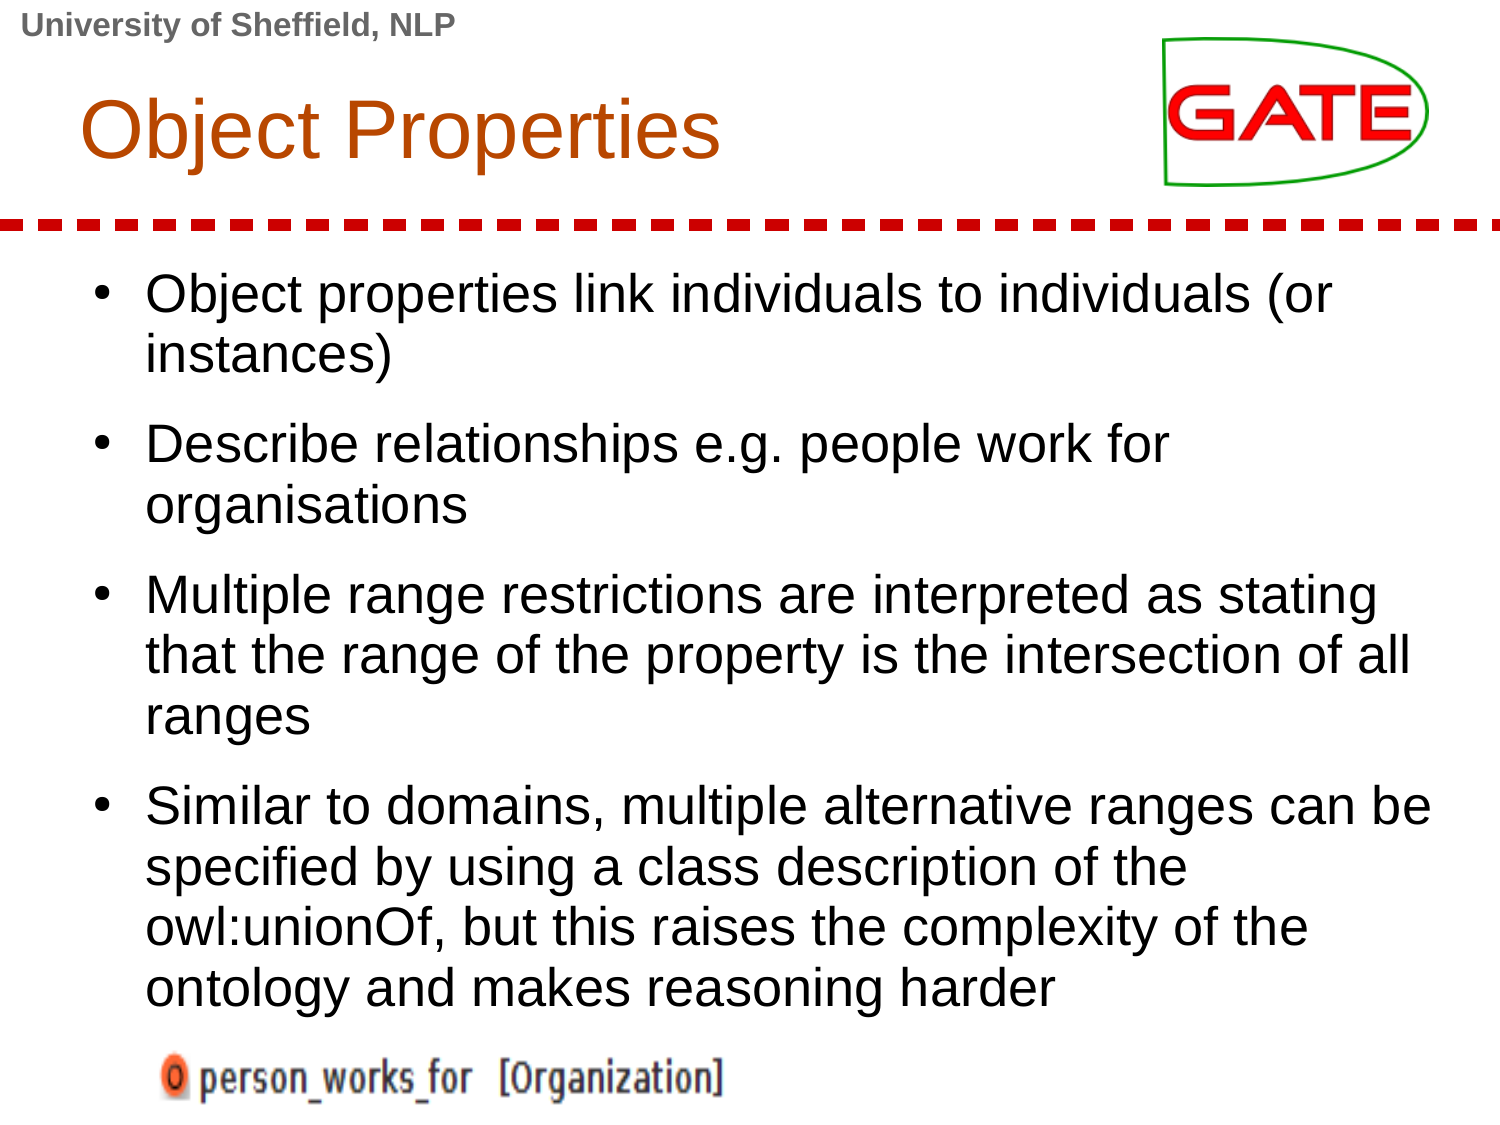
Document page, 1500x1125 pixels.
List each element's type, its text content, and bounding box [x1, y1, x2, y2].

picture [1162, 37, 1429, 187]
list Object properties link individuals to individuals (or instances) Describe relationships e.g. people work for organisations Multiple range restrictions are interpreted as stating that the range of the property is the intersection of all ranges Similar to domains, multiple alternative ranges can be specified by using a class description of the owl:unionOf, but this raises the complexity of the ontology and makes reasoning harder [75, 263, 1480, 1125]
title Object Properties [79, 55, 1149, 204]
picture [147, 1042, 742, 1108]
